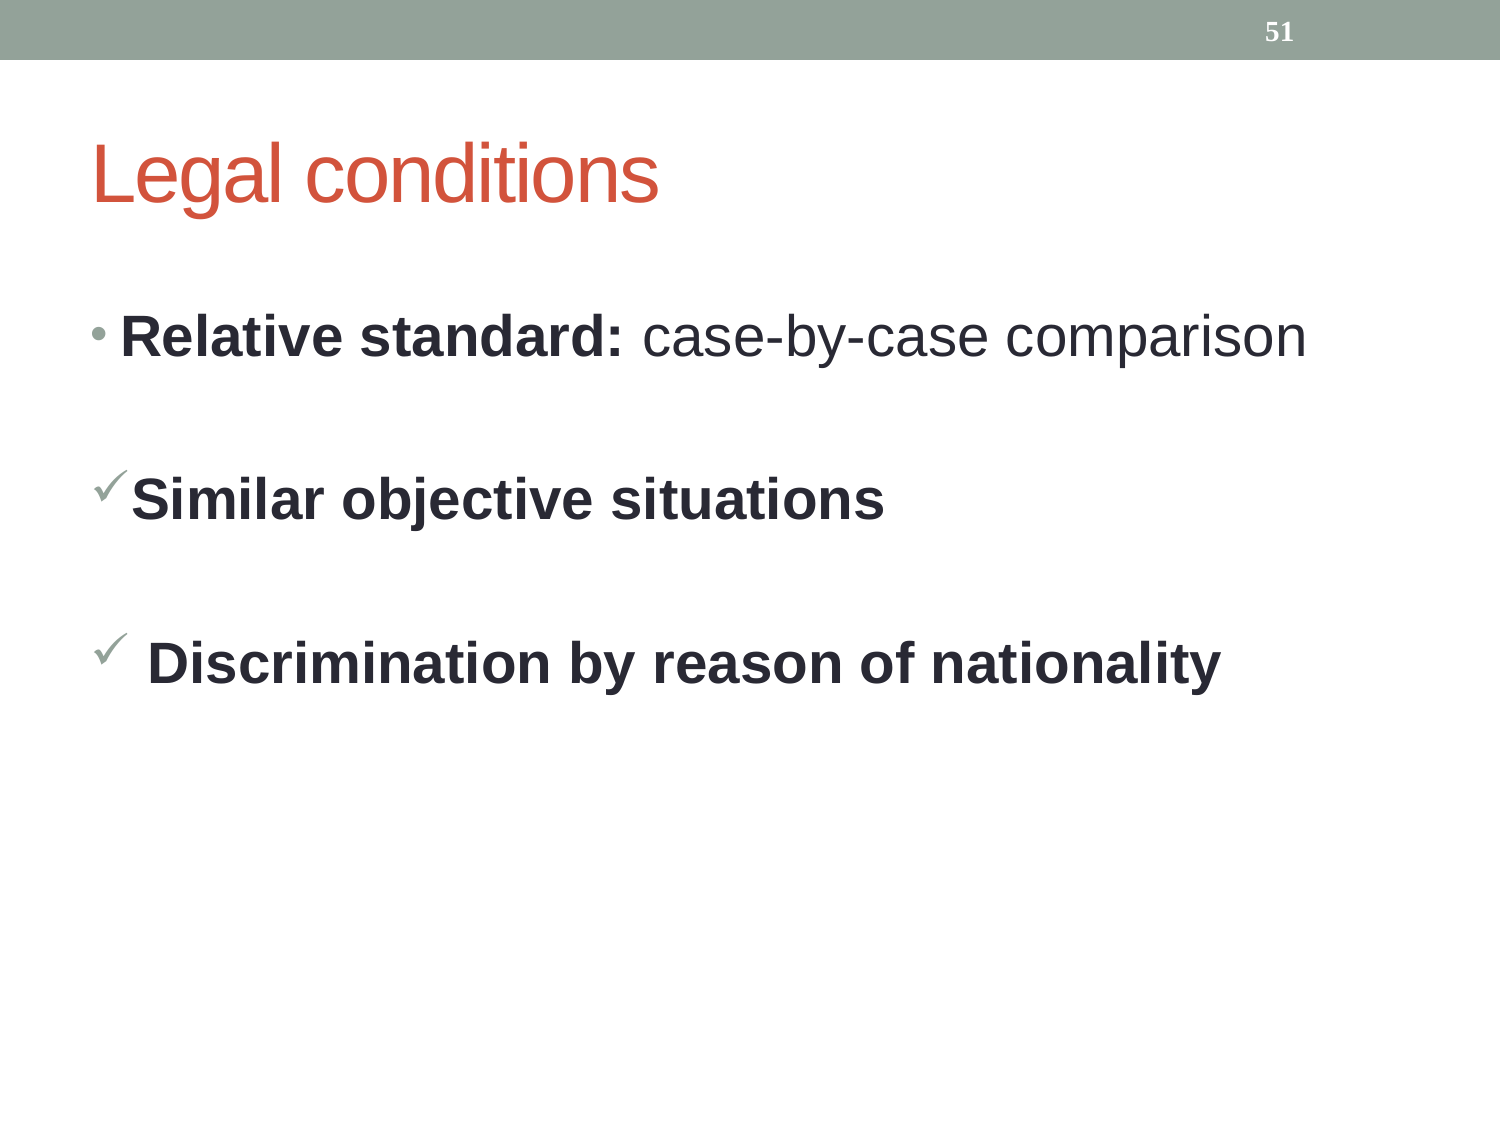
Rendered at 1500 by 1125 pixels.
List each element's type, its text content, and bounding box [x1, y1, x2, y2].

slide_number <編號> [1250, 3, 1425, 57]
title Legal conditions [75, 87, 1425, 250]
list Relative standard: case-by-case comparison Similar objective situations Discrimination by reason of nationality [75, 290, 1425, 1005]
